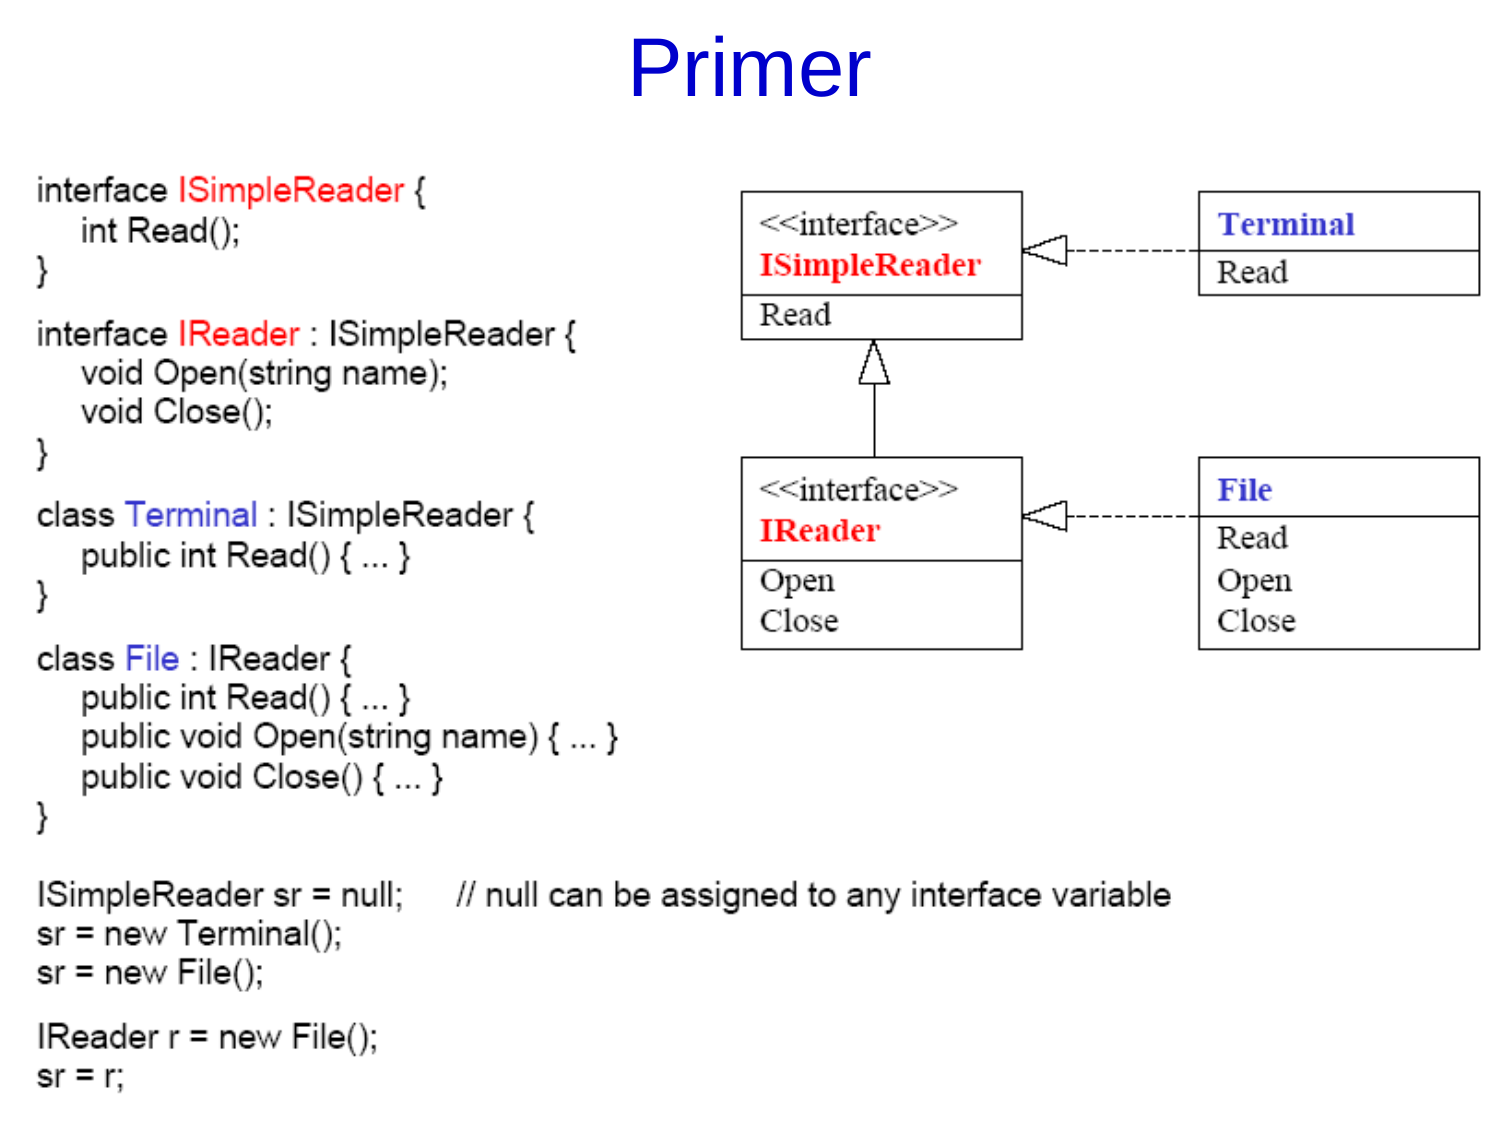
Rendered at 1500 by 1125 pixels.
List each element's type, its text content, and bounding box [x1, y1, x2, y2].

title Primer [112, 0, 1388, 126]
picture [0, 147, 1500, 1121]
